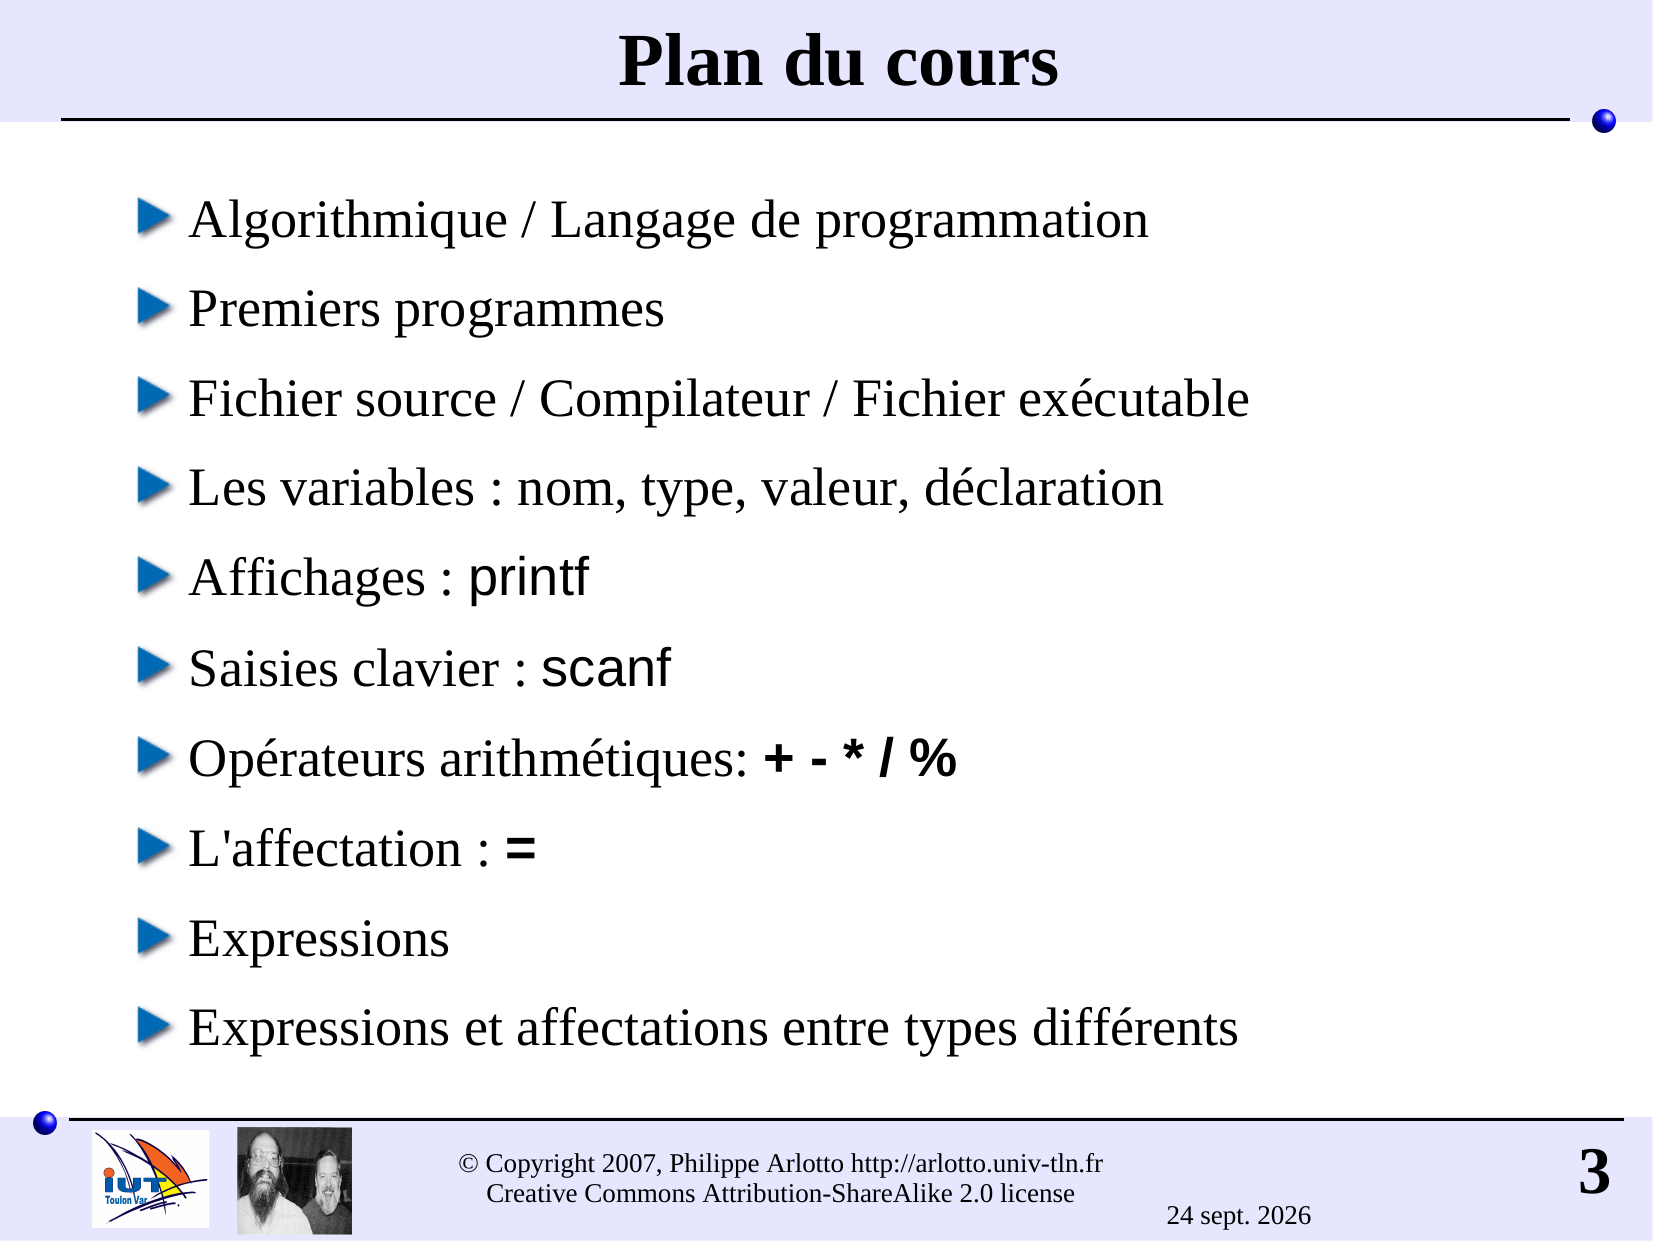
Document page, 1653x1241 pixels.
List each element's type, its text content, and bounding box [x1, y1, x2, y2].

list Algorithmique / Langage de programmation Premiers programmes Fichier source / Compilateur / Fichier exécutable Les variables : nom, type, valeur, déclaration Affichages : printf Saisies clavier : scanf Opérateurs arithmétiques: + - * / % L'affectation : = Expressions Expressions et affectations entre types différents [118, 188, 1530, 1123]
picture [237, 1127, 352, 1235]
title Plan du cours [95, 11, 1585, 110]
